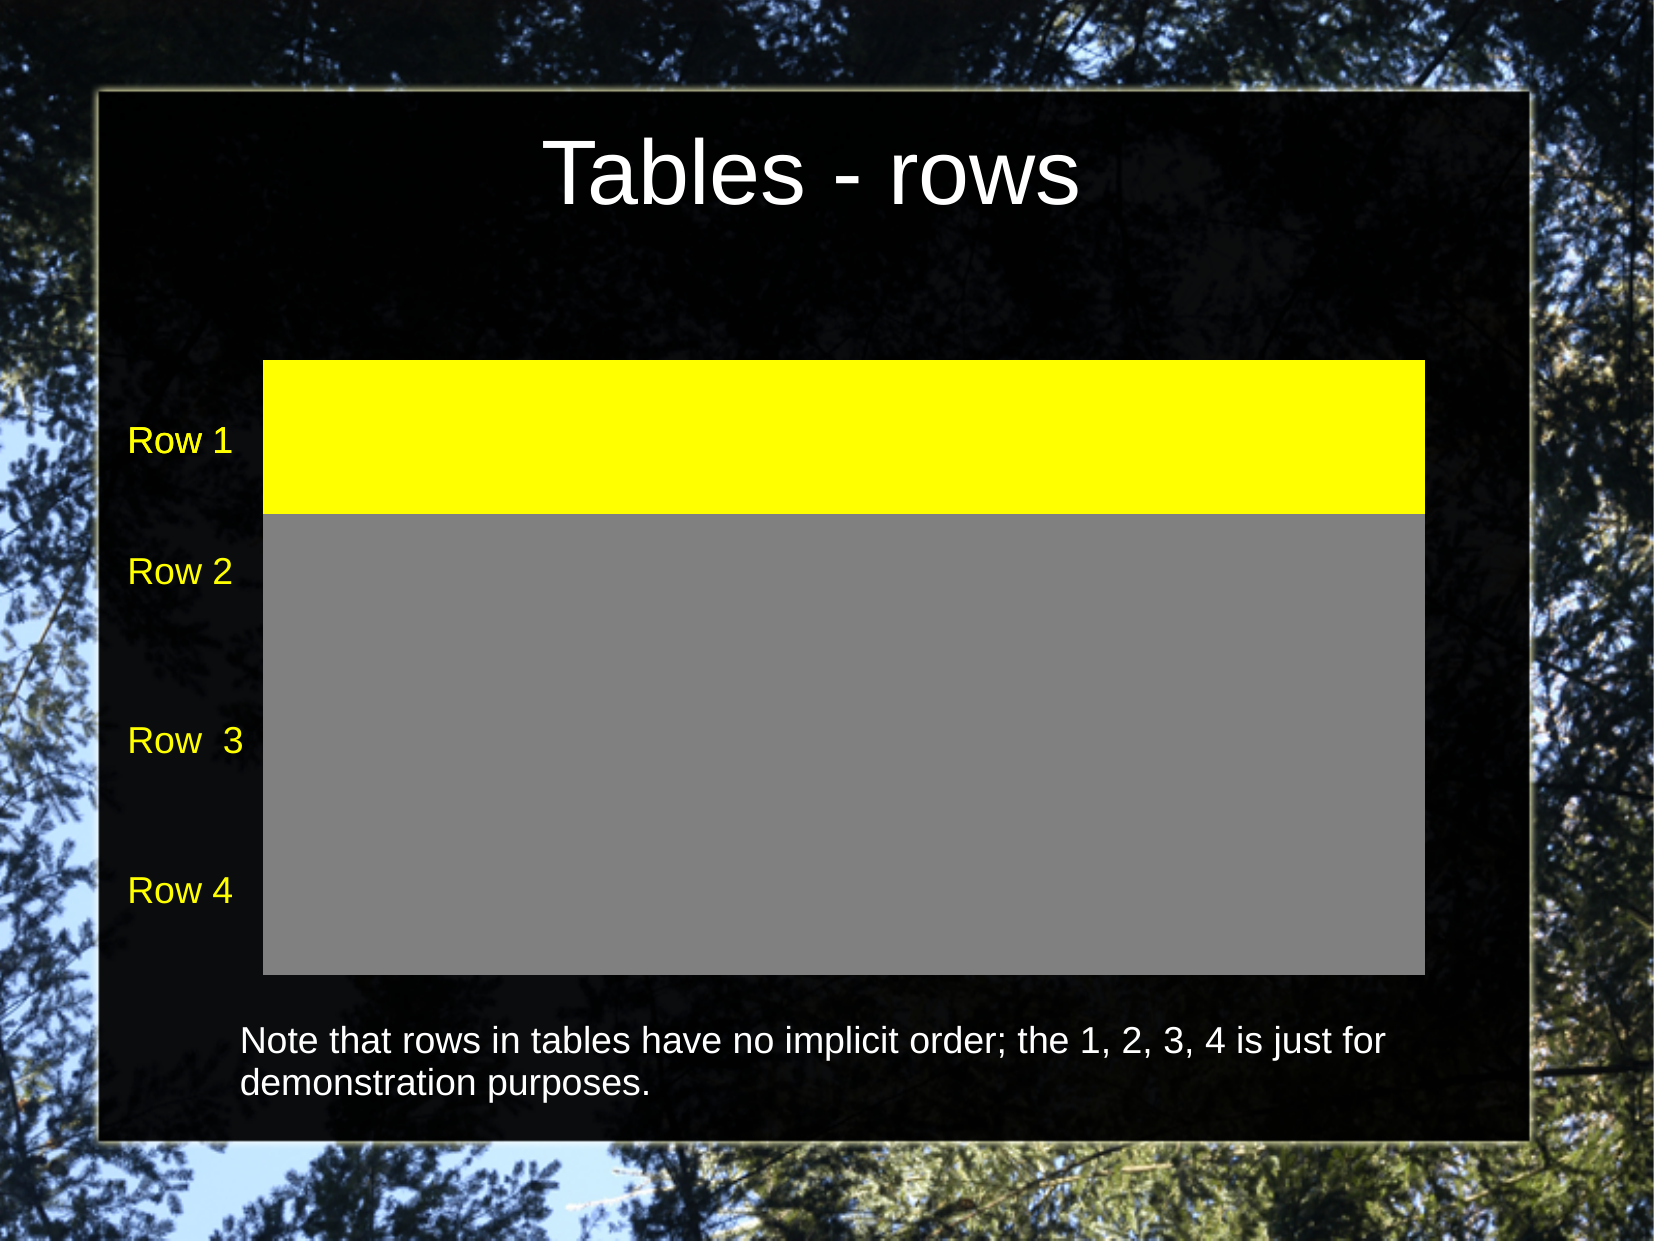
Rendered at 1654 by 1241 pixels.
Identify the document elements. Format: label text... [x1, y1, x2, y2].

table_cell [263, 514, 553, 667]
table_header [553, 360, 843, 514]
table_header [843, 360, 1134, 514]
picture [0, 0, 1654, 1241]
text_box Row 3 [112, 712, 263, 770]
table_cell [1134, 667, 1425, 821]
text_box Row 1 [112, 412, 263, 470]
table_cell [843, 821, 1134, 975]
table_header [263, 360, 553, 514]
table_cell [843, 667, 1134, 821]
table_cell [263, 667, 553, 821]
table_cell [553, 821, 843, 975]
table_header [1134, 360, 1425, 514]
text_box Note that rows in tables have no implicit order; the 1, 2, 3, 4 is just for demonstration purposes. [225, 1012, 1463, 1112]
table_cell [1134, 514, 1425, 667]
table_cell [553, 667, 843, 821]
table_cell [843, 514, 1134, 667]
text_box Row 4 [112, 862, 263, 920]
title Tables - rows [88, 88, 1536, 257]
text_box Row 2 [112, 543, 263, 601]
table_cell [553, 514, 843, 667]
table_cell [263, 821, 553, 975]
table_cell [1134, 821, 1425, 975]
